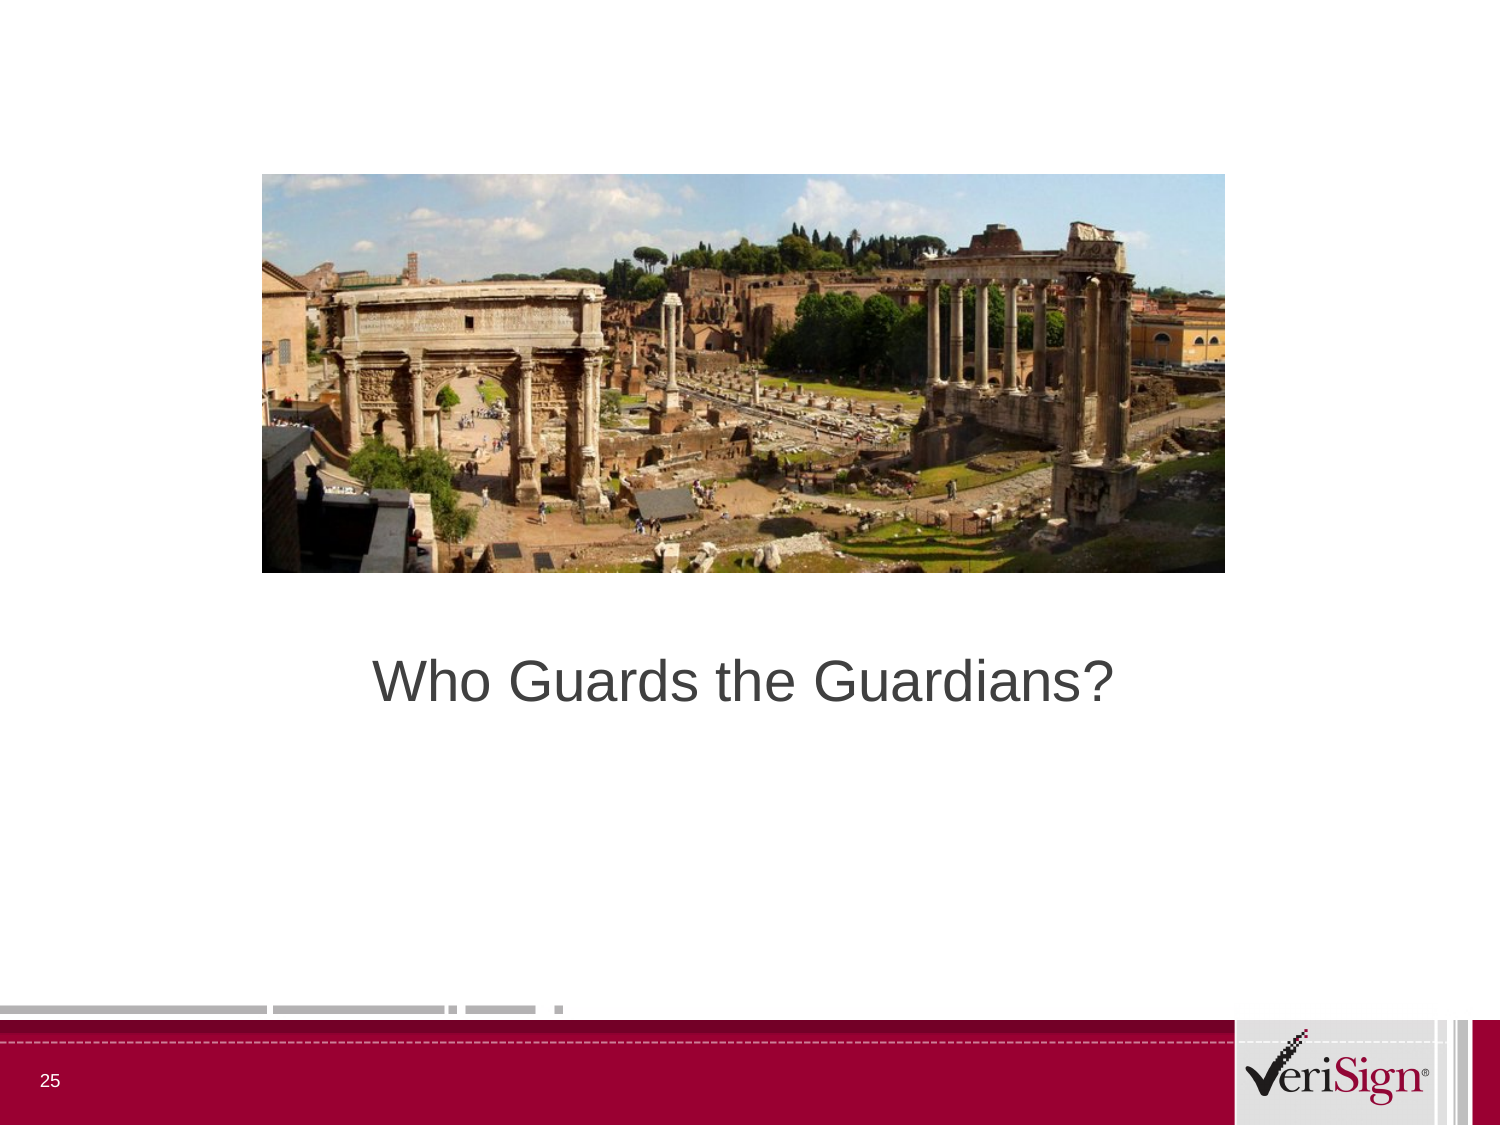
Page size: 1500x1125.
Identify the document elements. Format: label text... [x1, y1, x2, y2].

picture [262, 174, 1225, 573]
title Who Guards the Guardians? [62, 525, 1426, 838]
